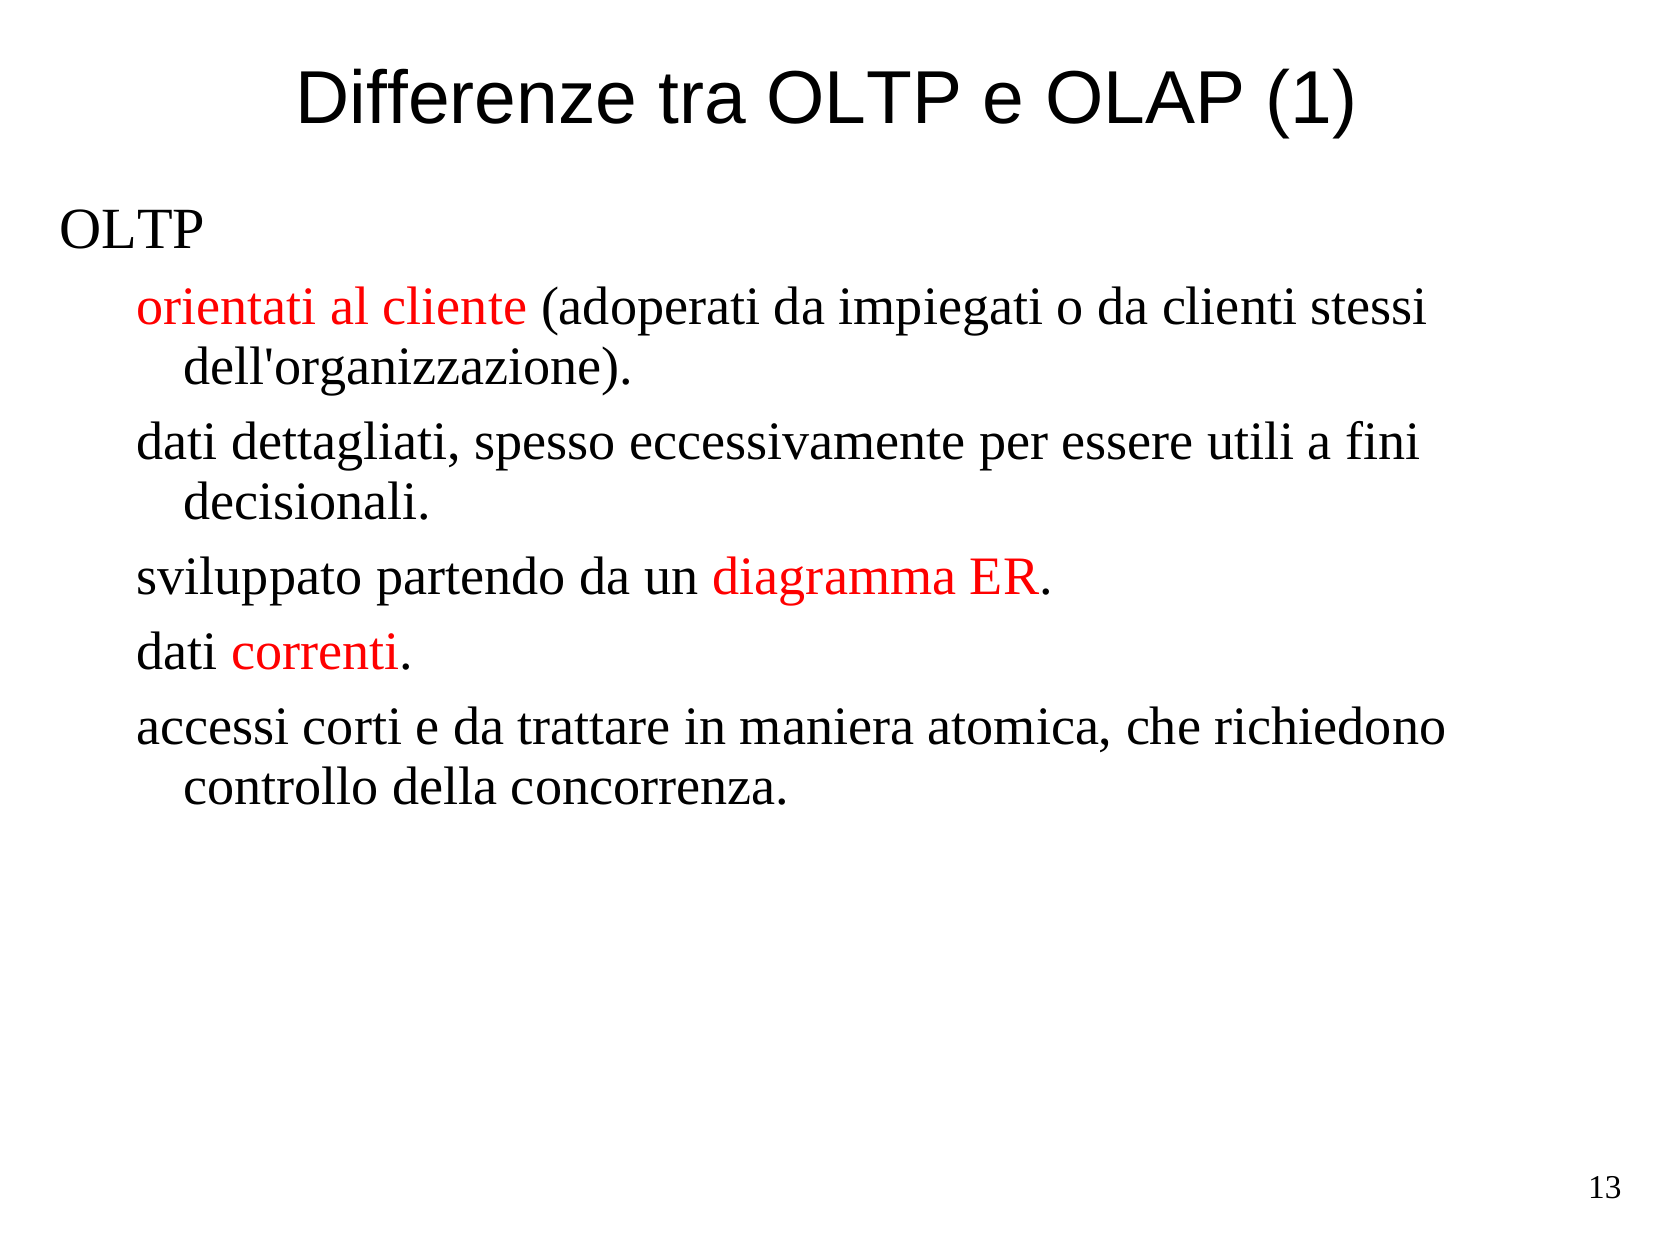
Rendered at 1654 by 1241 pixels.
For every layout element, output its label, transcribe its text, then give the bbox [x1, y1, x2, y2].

list OLTP orientati al cliente (adoperati da impiegati o da clienti stessi dell'organizzazione). dati dettagliati, spesso eccessivamente per essere utili a fini decisionali. sviluppato partendo da un diagramma ER. dati correnti. accessi corti e da trattare in maniera atomica, che richiedono controllo della concorrenza. [42, 196, 1612, 1187]
title Differenze tra OLTP e OLAP (1) [37, 30, 1617, 166]
